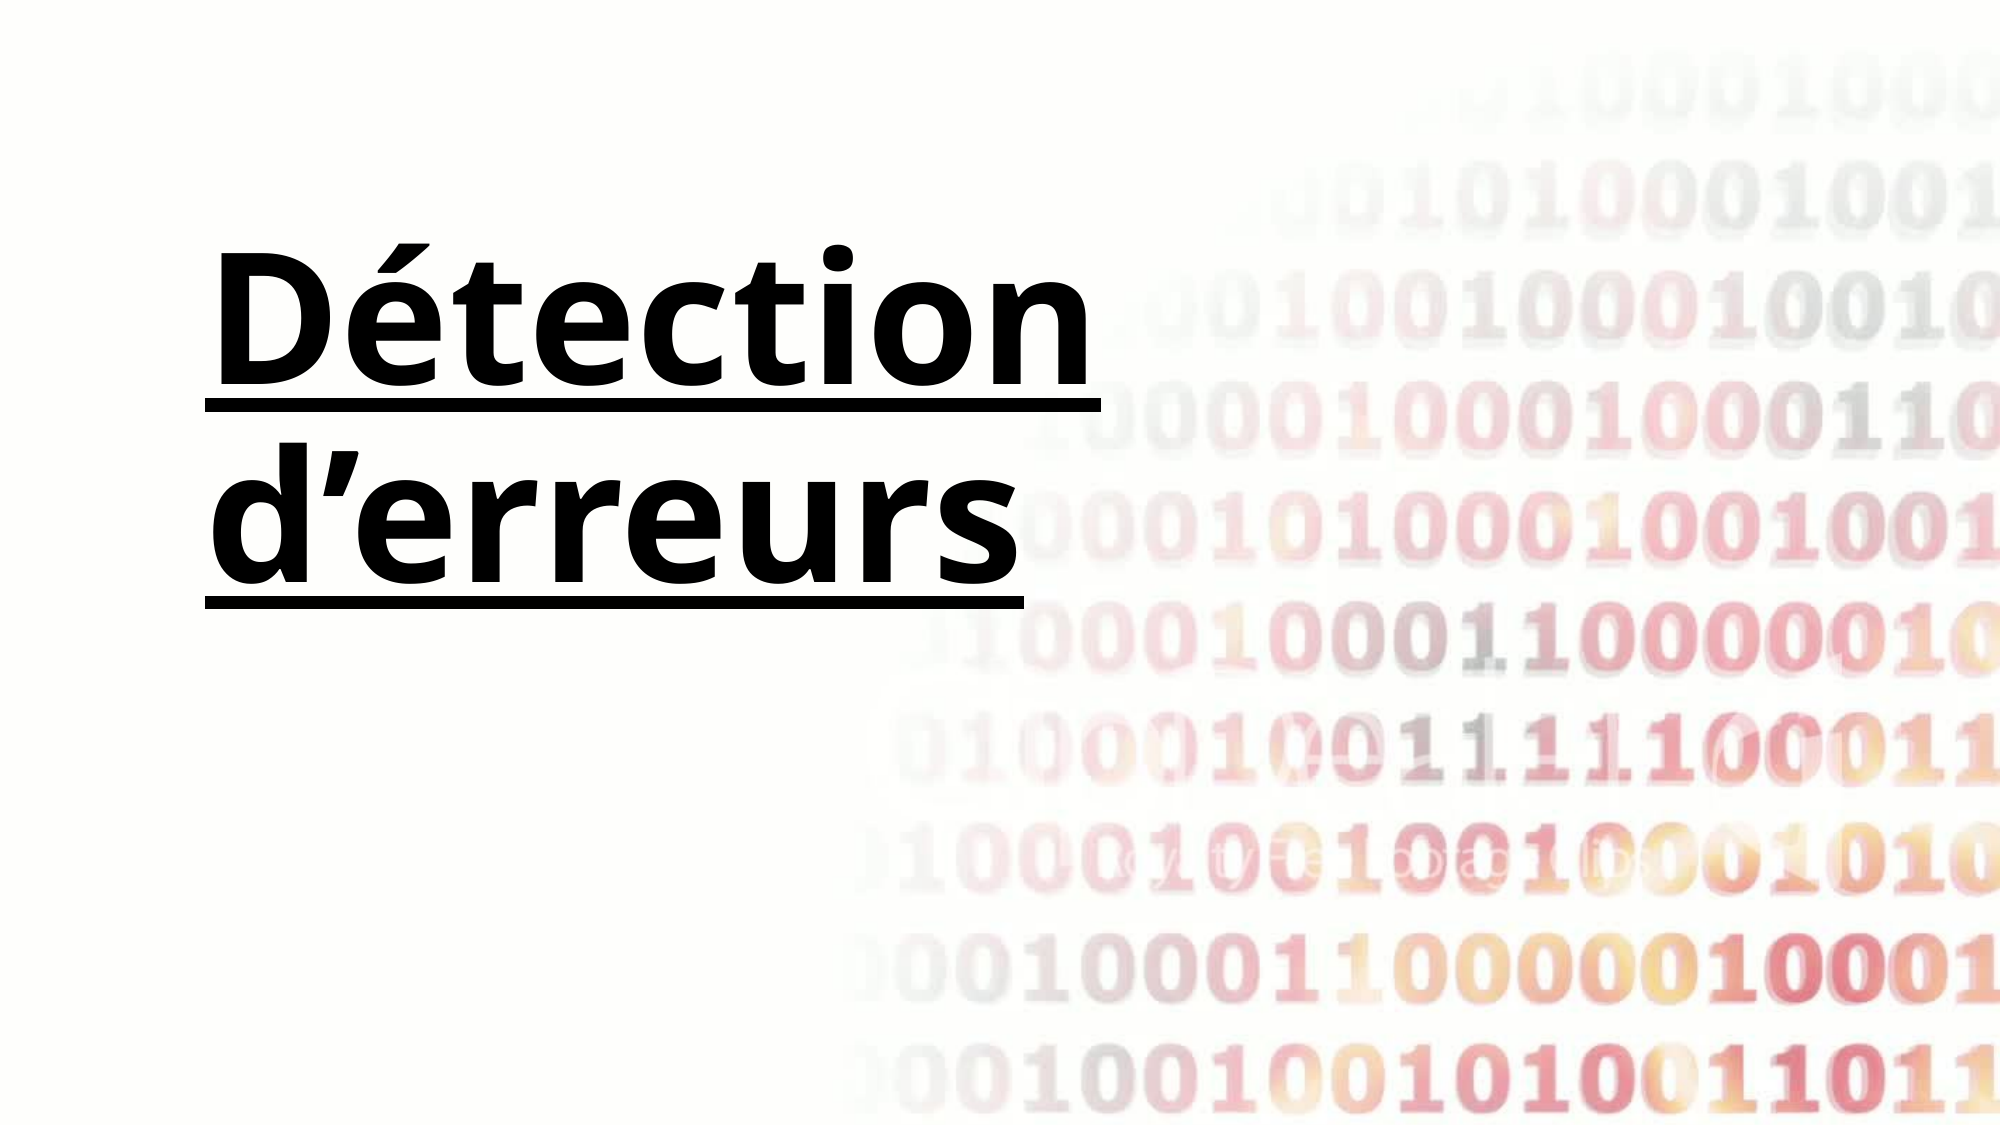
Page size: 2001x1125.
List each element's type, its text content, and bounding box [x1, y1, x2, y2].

subtitle [389, 415, 1889, 688]
title Détection d’erreurs [190, 218, 1821, 666]
picture [0, 0, 2000, 1125]
